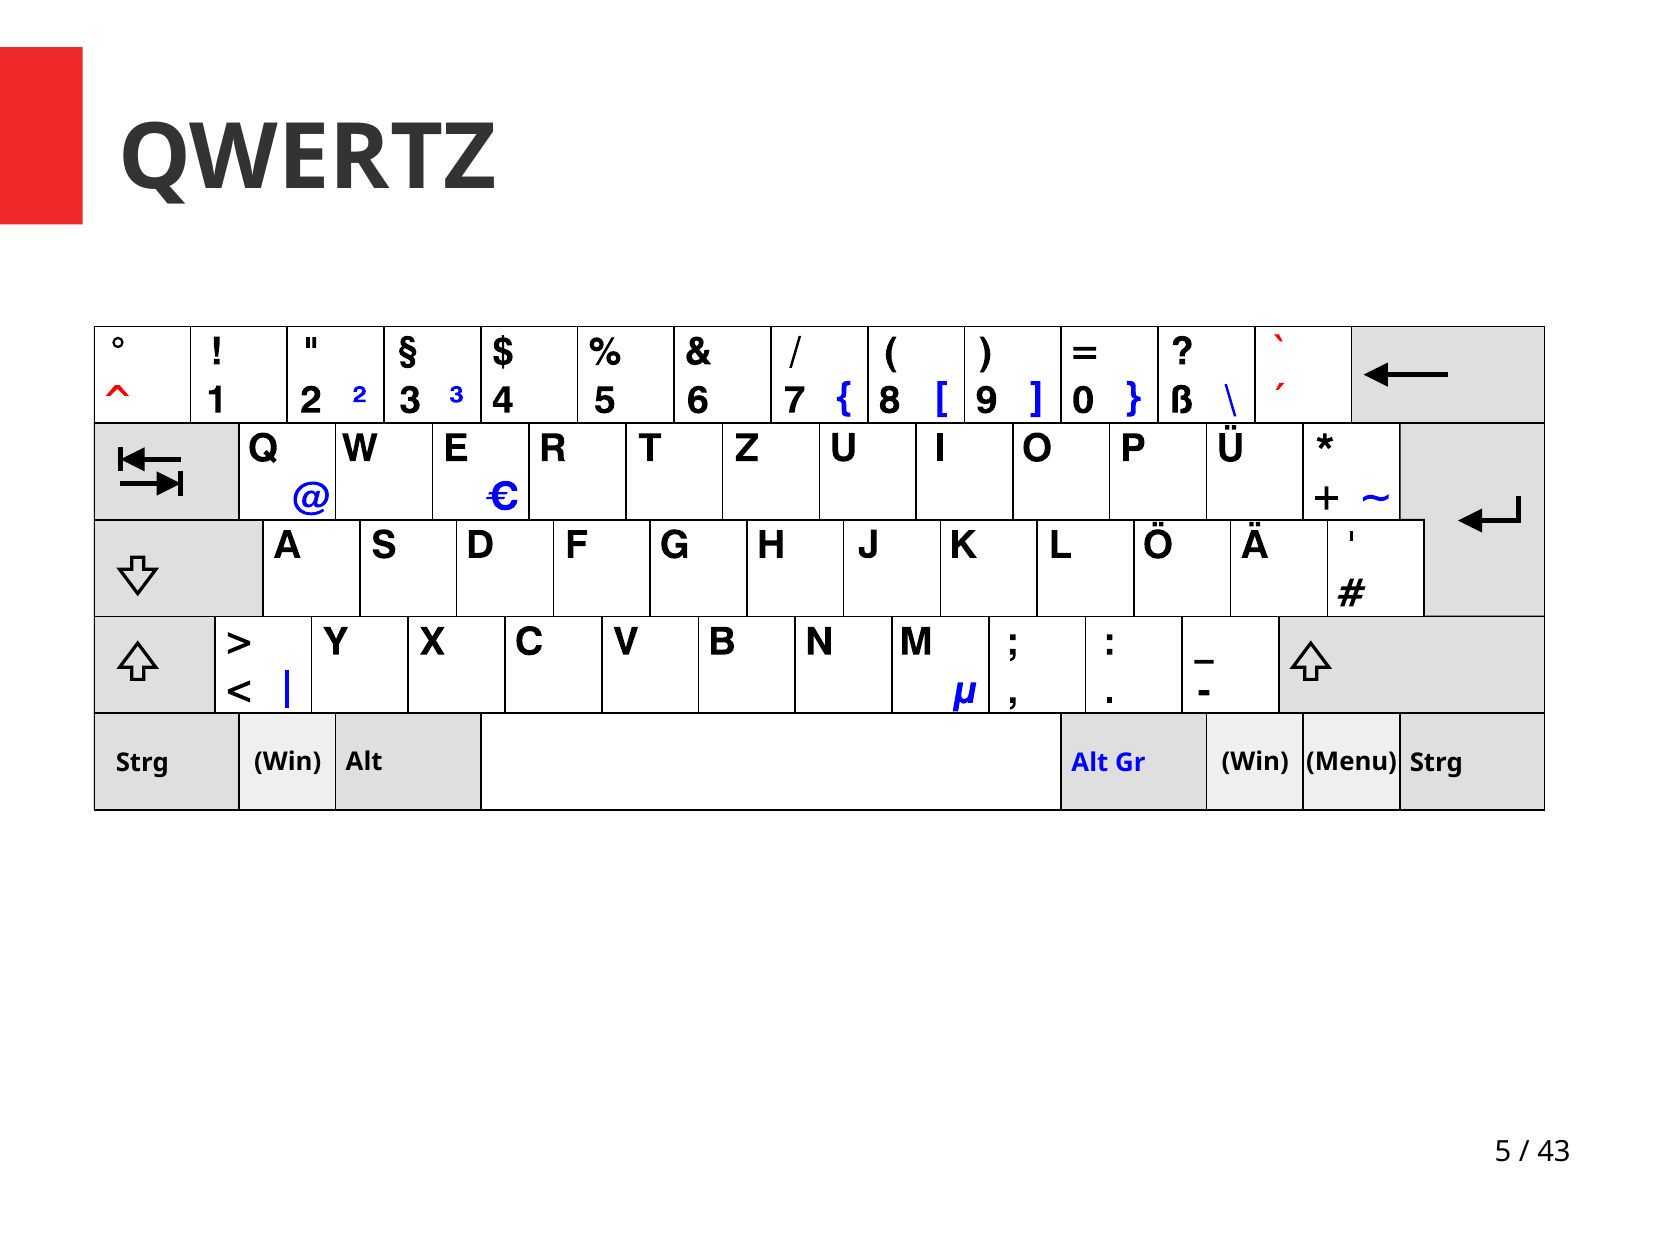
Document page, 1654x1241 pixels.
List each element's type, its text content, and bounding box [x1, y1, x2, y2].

picture [93, 326, 1546, 811]
title QWERTZ [118, 49, 1571, 257]
